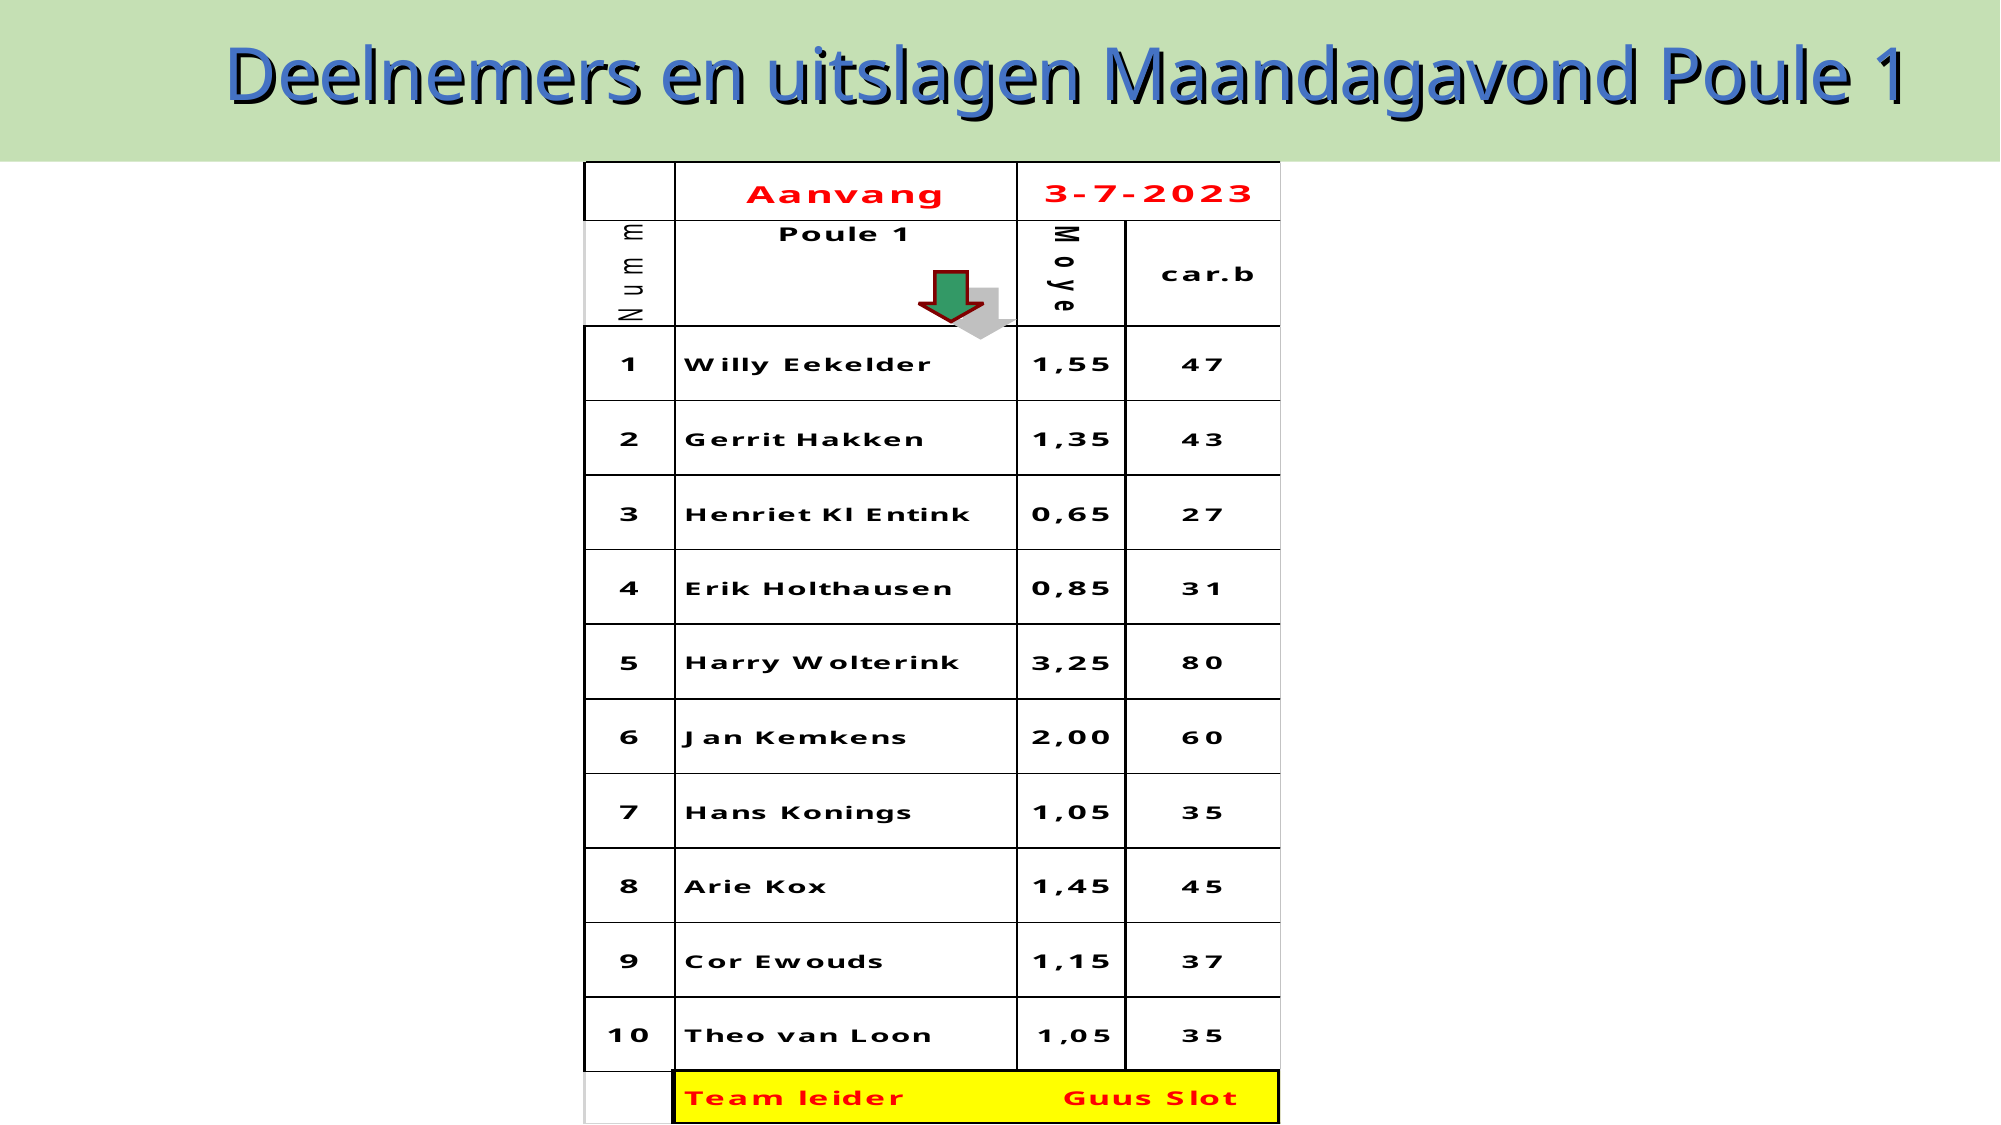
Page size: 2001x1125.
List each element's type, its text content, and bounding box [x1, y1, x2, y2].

title Deelnemers en uitslagen Maandagavond Poule 1 [0, 0, 2000, 162]
picture [583, 161, 1283, 1125]
